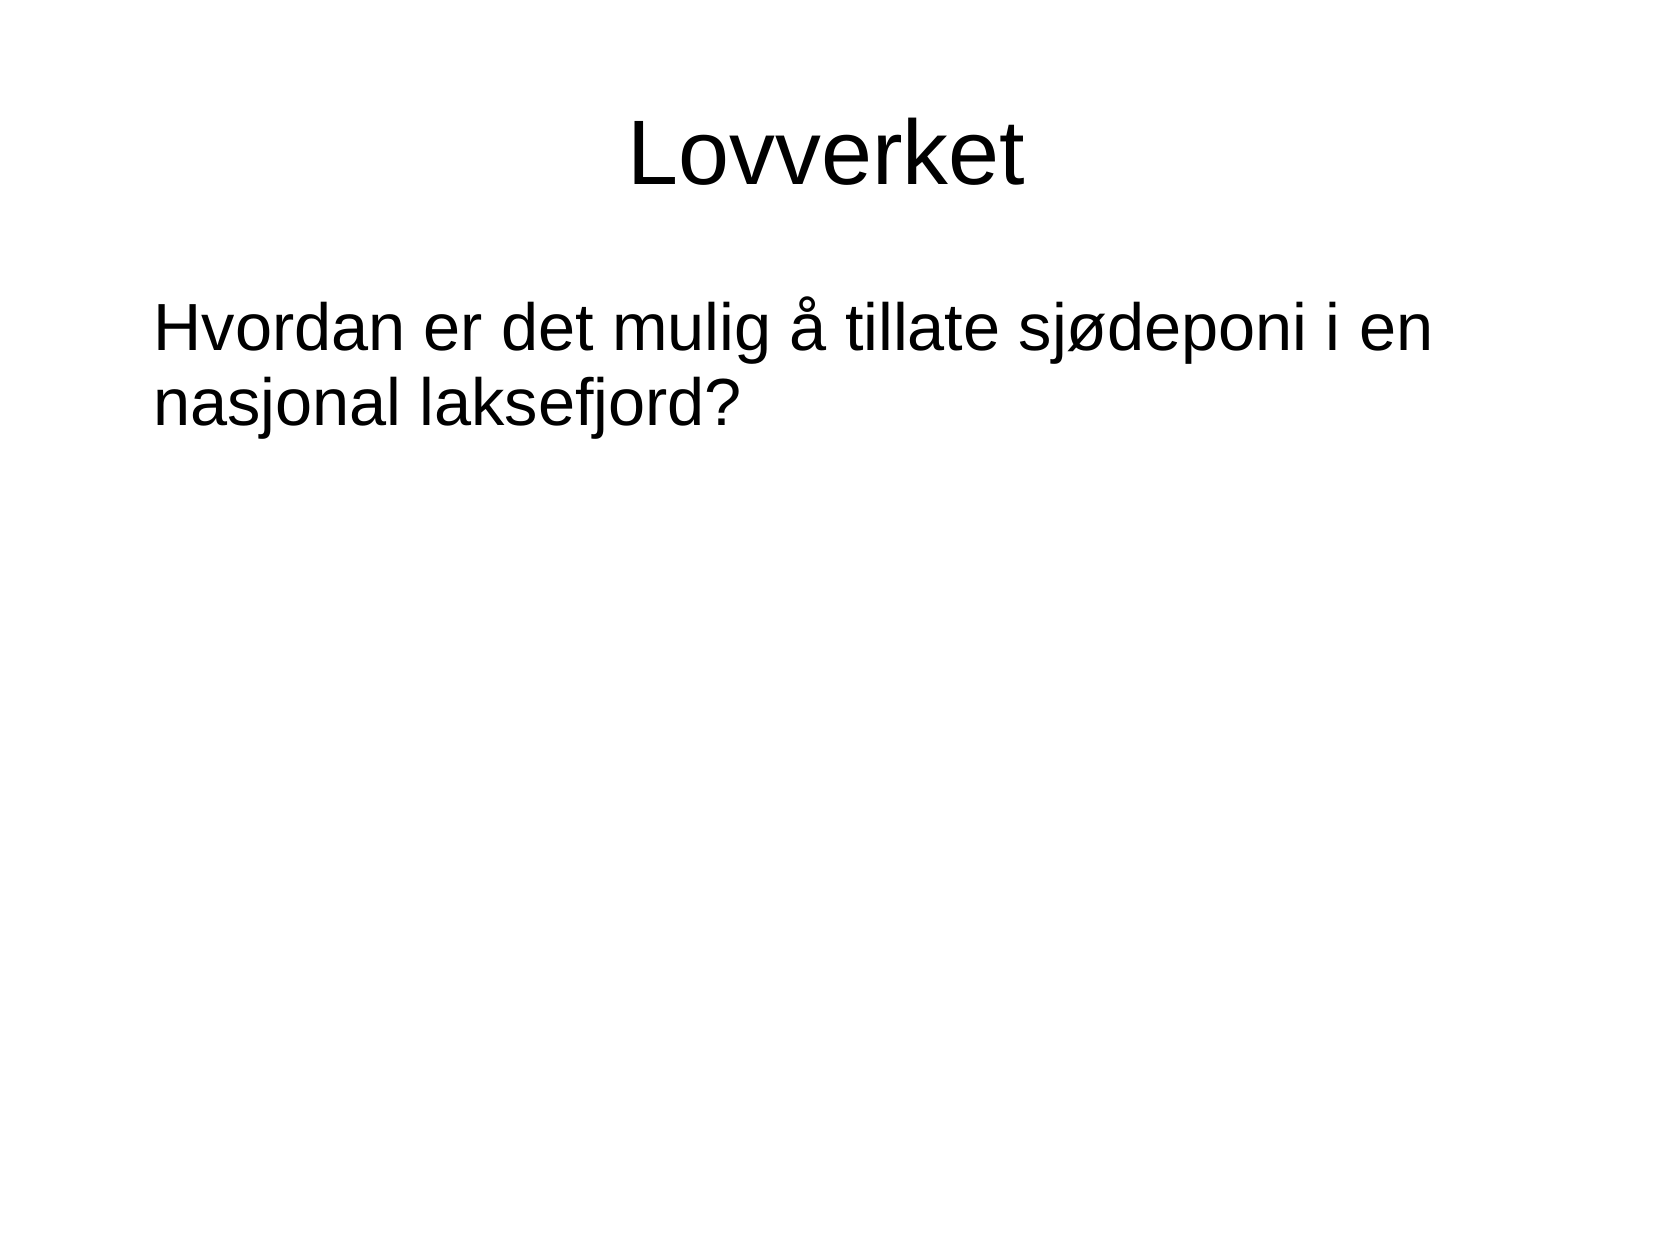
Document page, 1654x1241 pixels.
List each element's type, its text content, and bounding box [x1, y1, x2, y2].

list Hvordan er det mulig å tillate sjødeponi i en nasjonal laksefjord? [82, 290, 1571, 1010]
title Lovverket [82, 49, 1571, 257]
